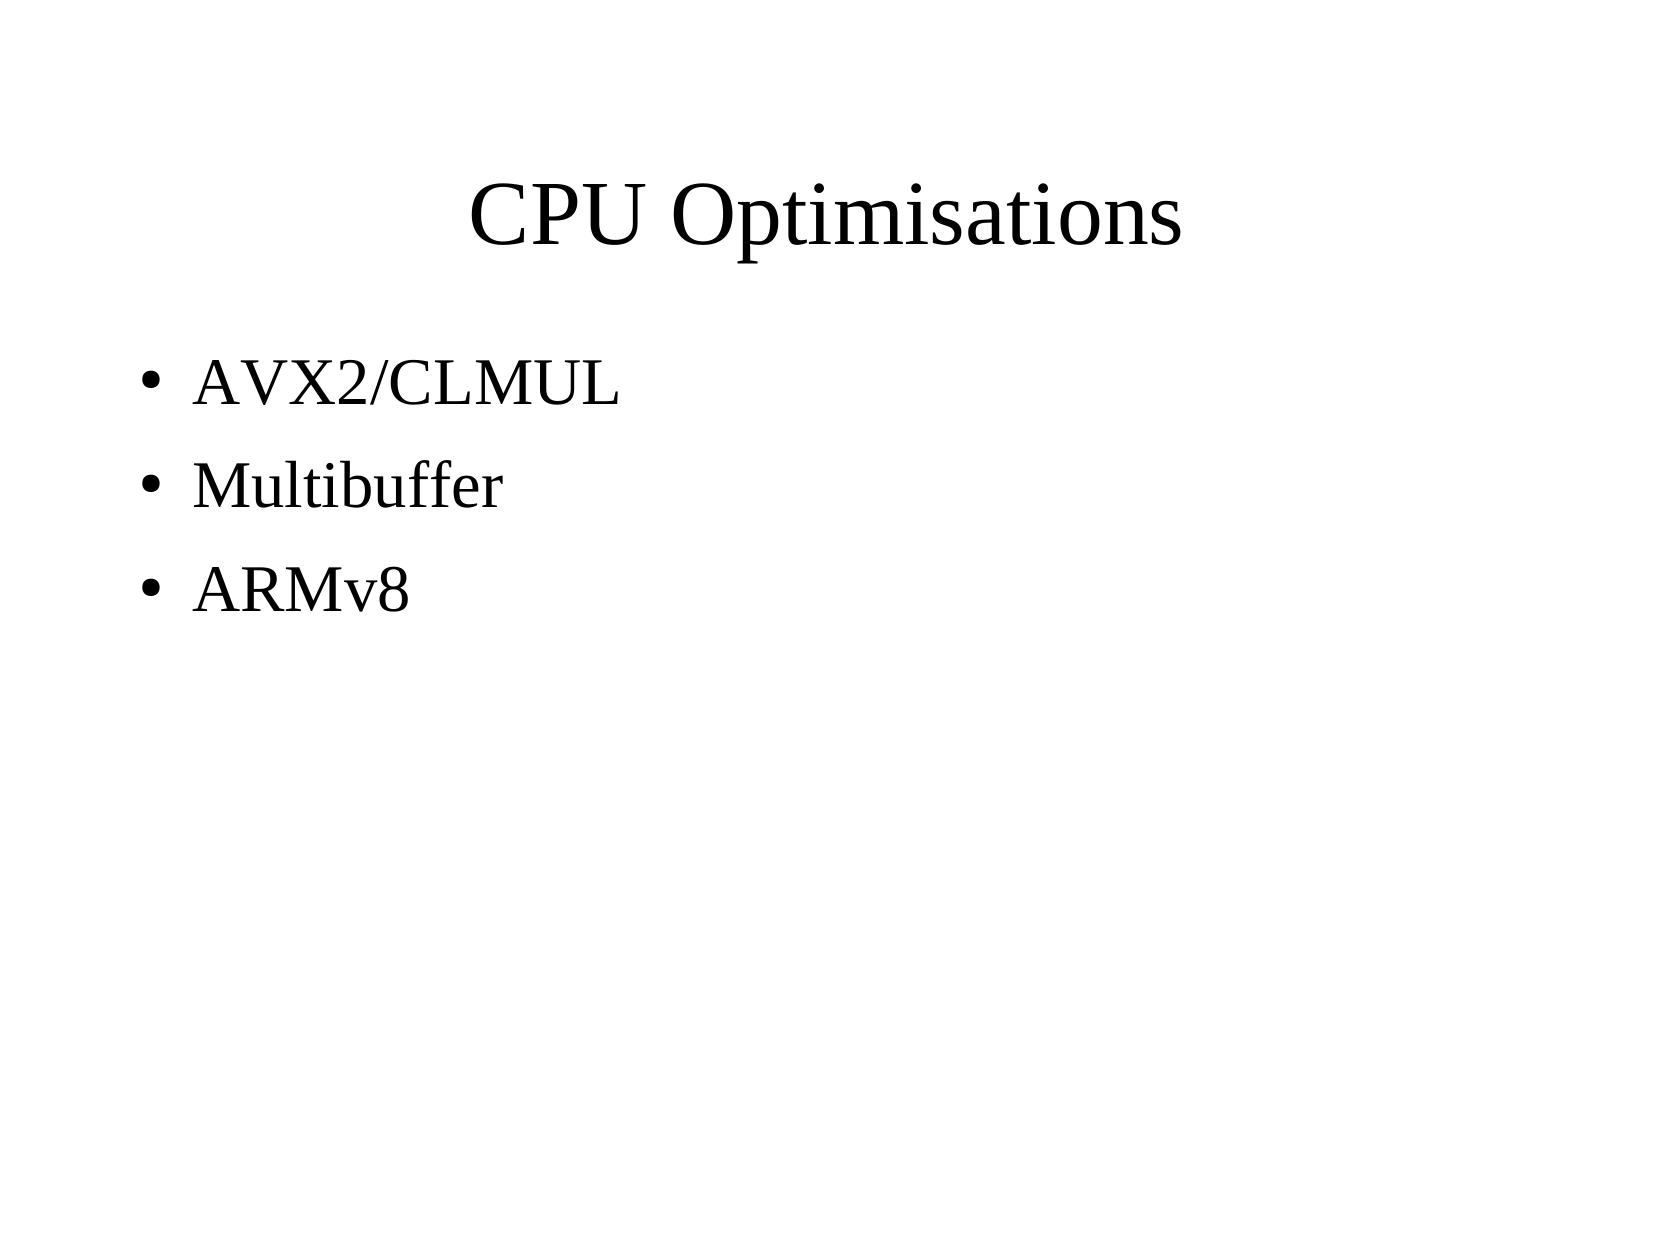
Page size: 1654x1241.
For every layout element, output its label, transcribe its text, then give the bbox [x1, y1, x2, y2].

title CPU Optimisations [121, 110, 1534, 318]
list AVX2/CLMUL Multibuffer ARMv8 [121, 344, 1534, 1149]
